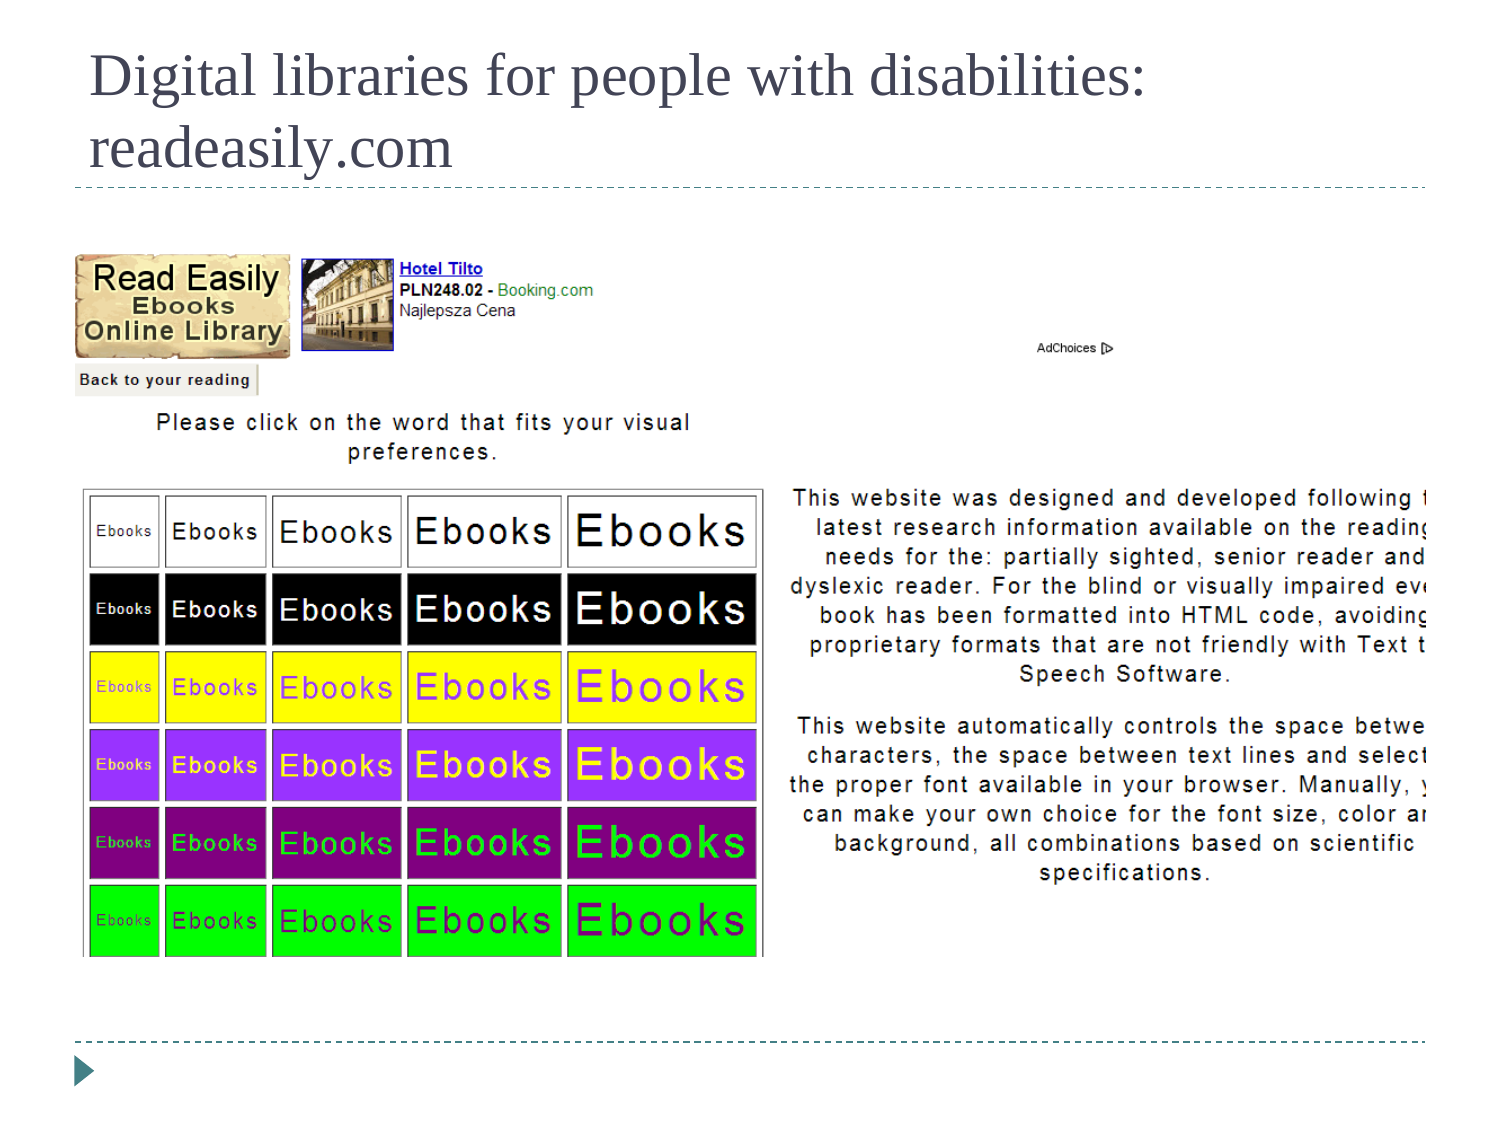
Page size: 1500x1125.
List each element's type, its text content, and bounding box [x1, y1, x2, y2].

text_box [75, 253, 1426, 957]
title Digital libraries for people with disabilities: readeasily.com [75, 24, 1426, 188]
